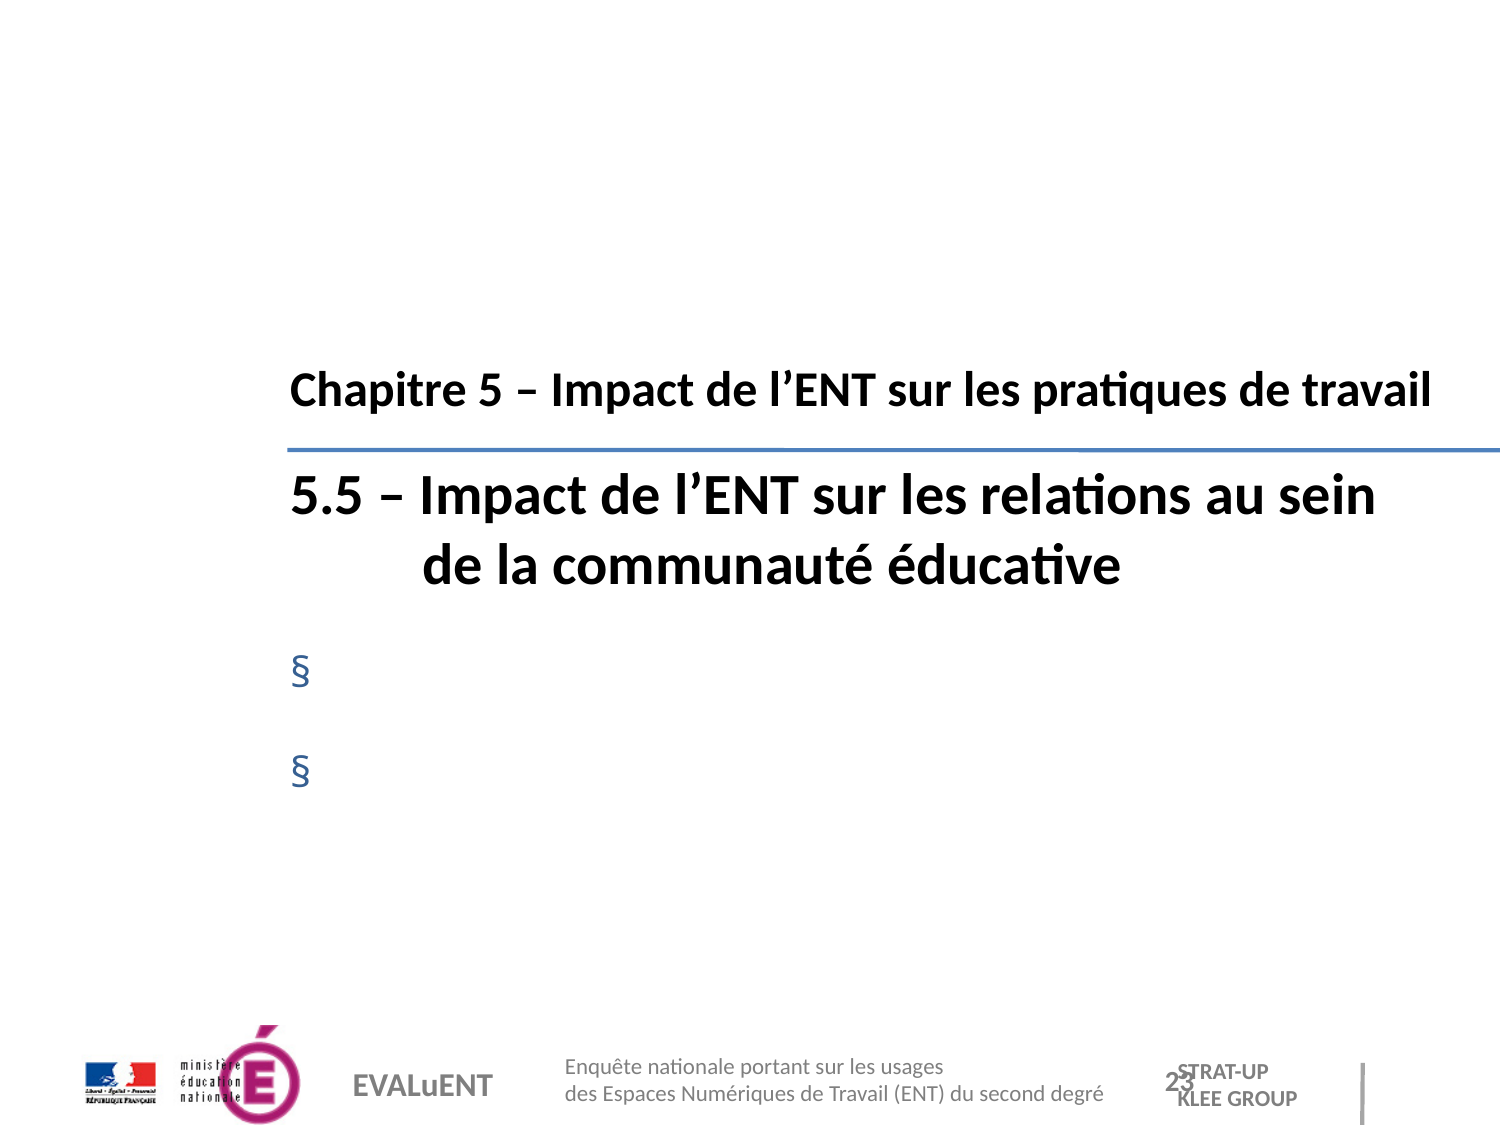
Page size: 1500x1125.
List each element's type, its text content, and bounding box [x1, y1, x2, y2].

text_box [1074, 1050, 1426, 1110]
text_box Chapitre 5 – Impact de l’ENT sur les pratiques de travail 5.5 – Impact de l’ENT sur les relations au sein de la communauté éducative [275, 348, 1500, 801]
